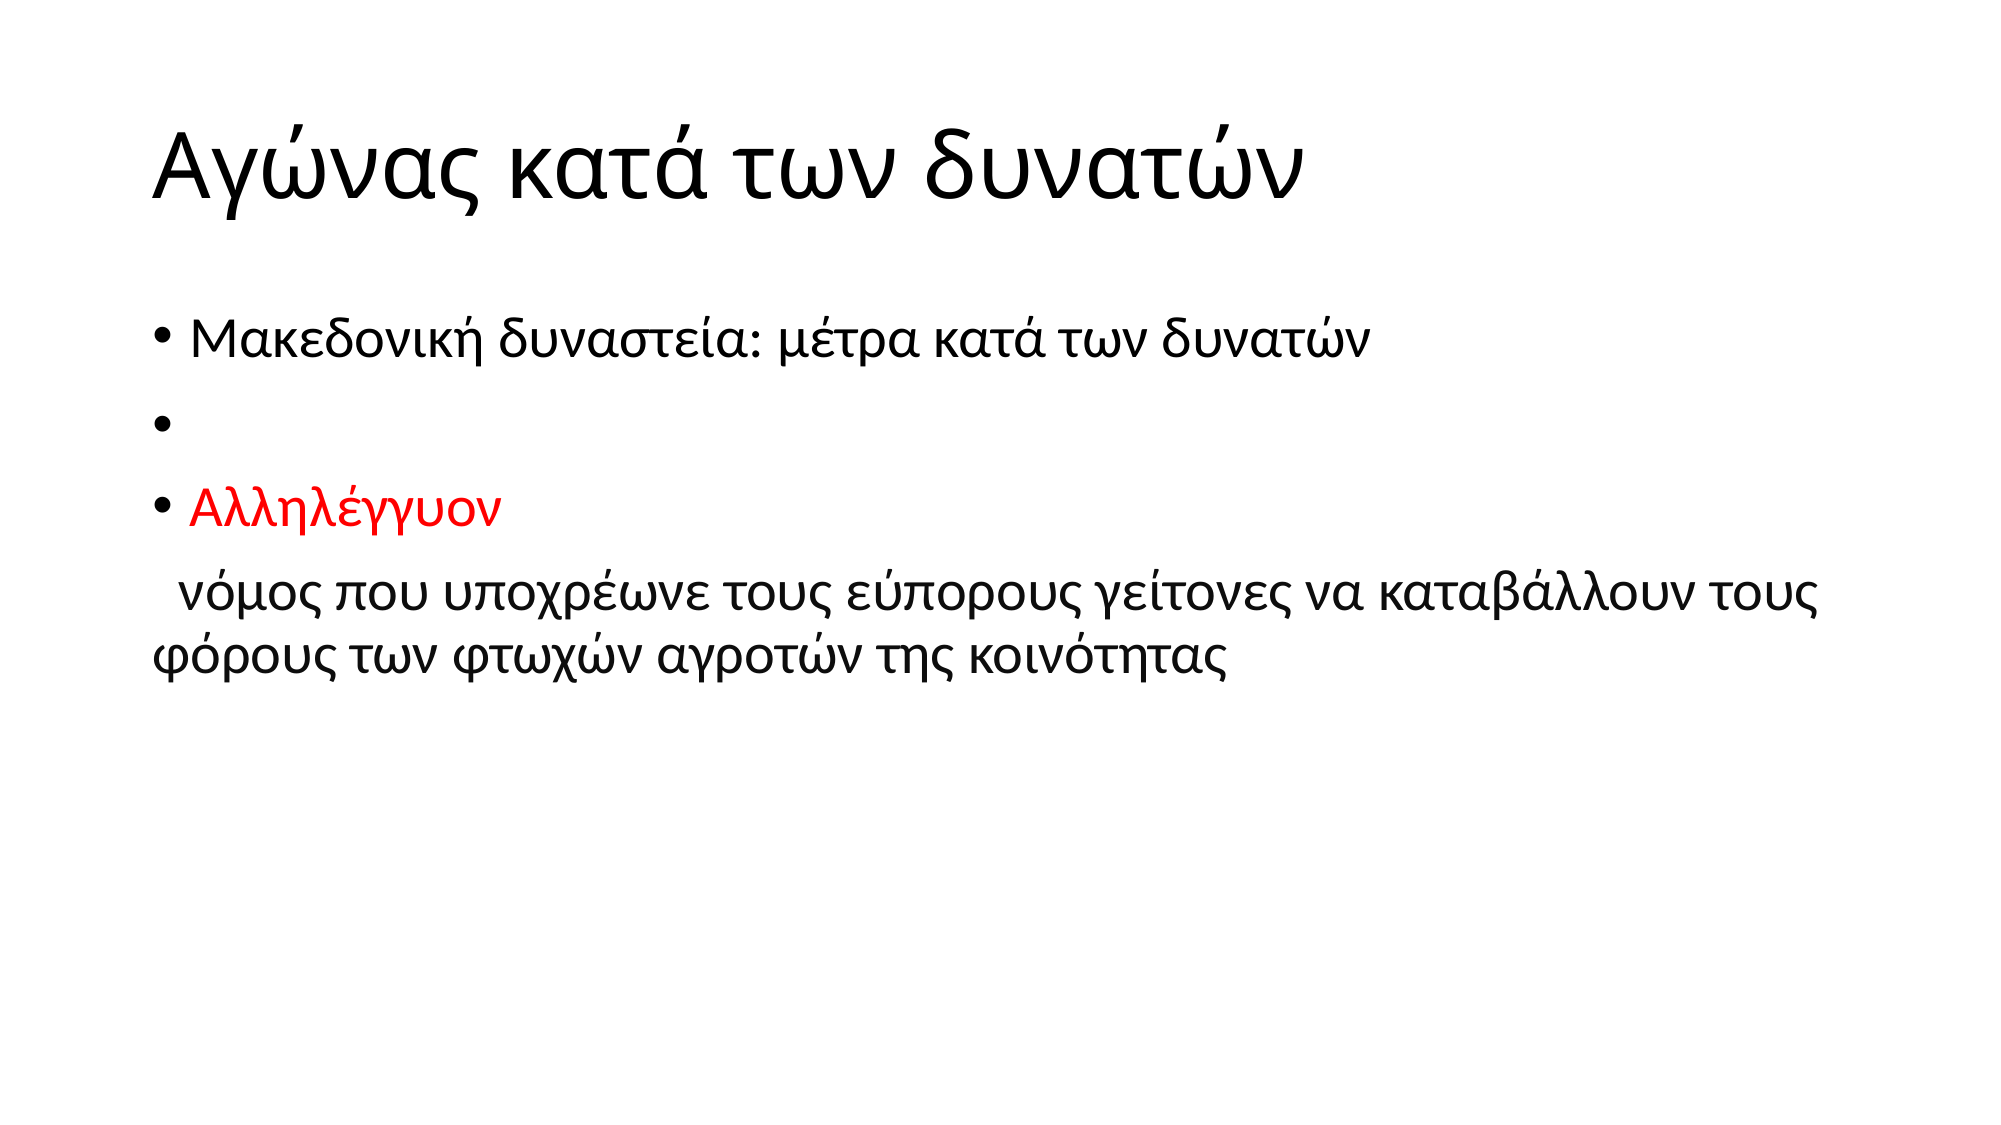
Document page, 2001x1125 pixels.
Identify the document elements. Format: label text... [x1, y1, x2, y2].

list Μακεδονική δυναστεία: μέτρα κατά των δυνατών Αλληλέγγυον νόμος που υποχρέωνε τους εύπορους γείτονες να καταβάλλουν τους φόρους των φτωχών αγροτών της κοινότητας [137, 299, 1863, 1014]
title Αγώνας κατά των δυνατών [137, 59, 1863, 278]
